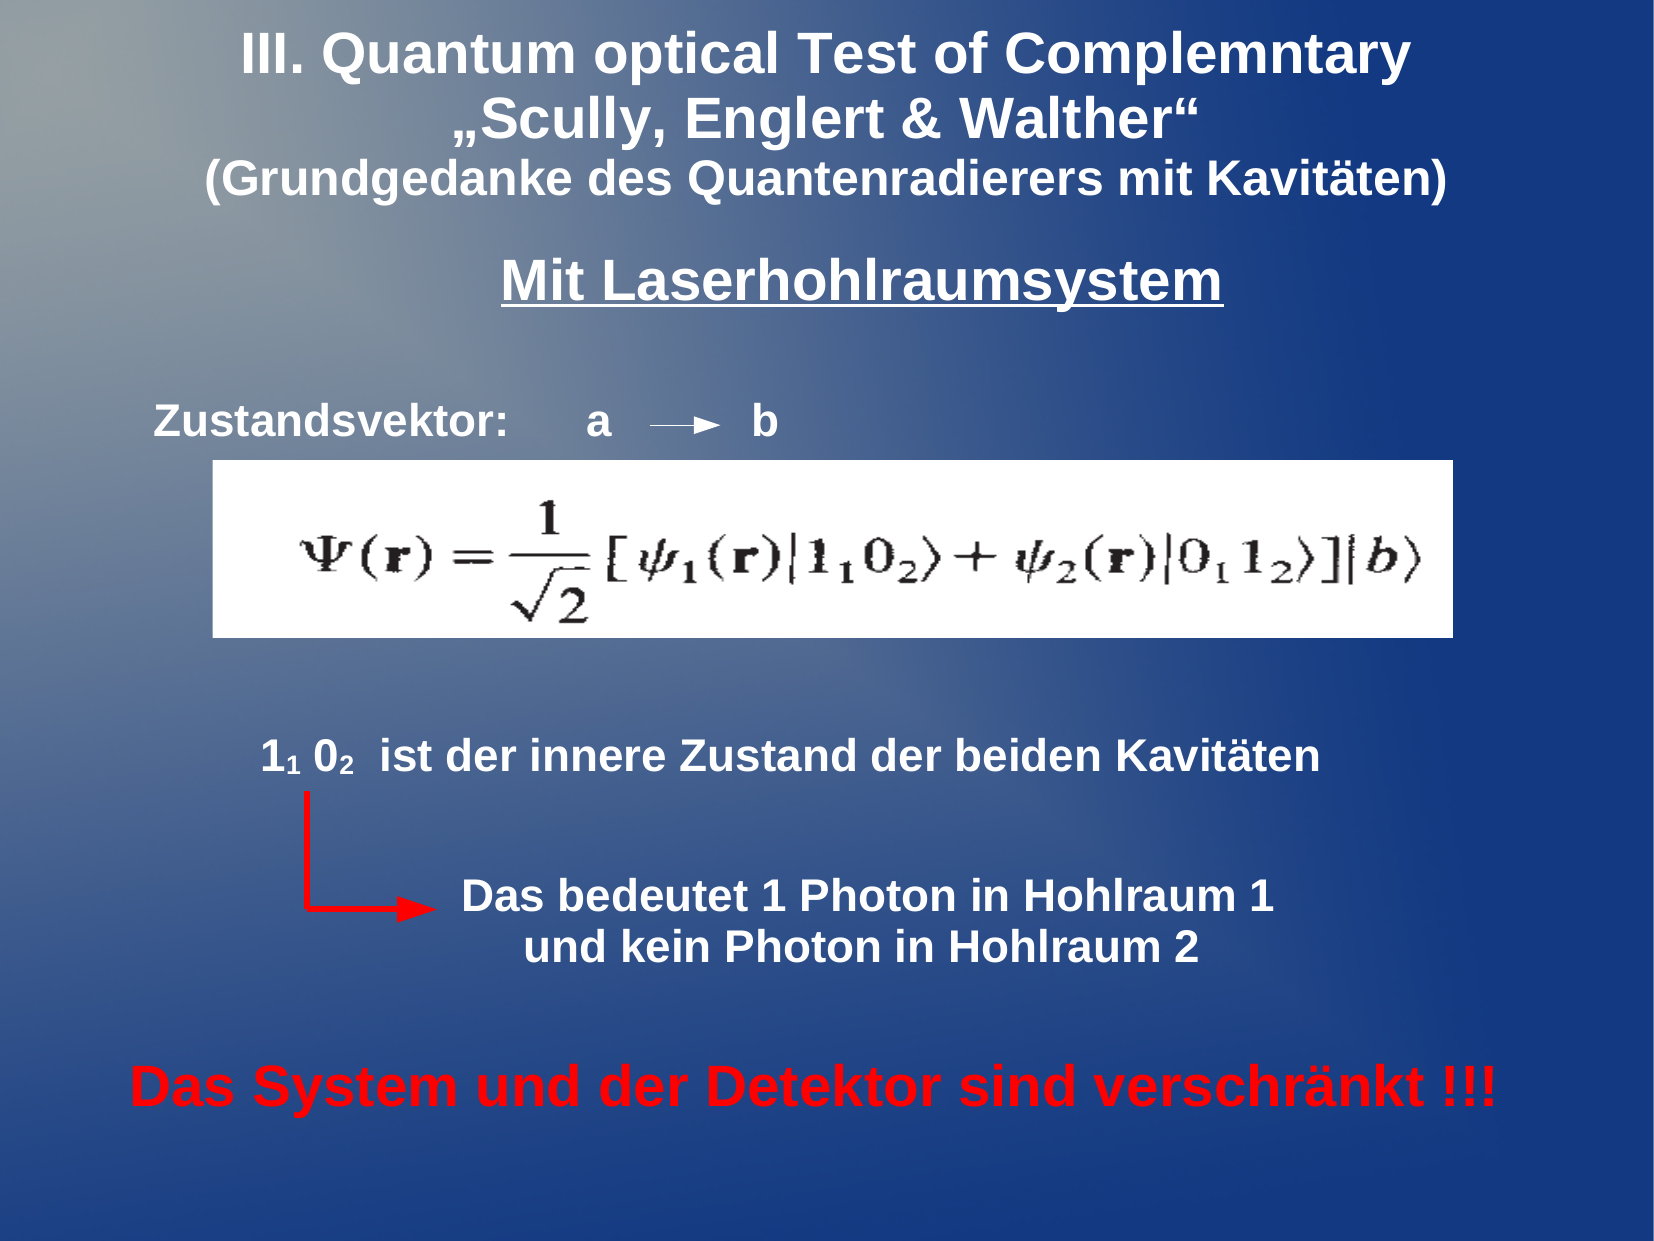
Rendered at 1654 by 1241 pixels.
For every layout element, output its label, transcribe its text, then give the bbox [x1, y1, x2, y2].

list Mit Laserhohlraumsystem Zustandsvektor: a b [82, 247, 1571, 1181]
text_box Das System und der Detektor sind verschränkt !!! [602, 1039, 1028, 1134]
title III. Quantum optical Test of Complemntary „Scully, Englert & Walther“ (Grundgedanke des Quantenradierers mit Kavitäten) [82, 20, 1571, 207]
picture [0, 0, 1654, 1241]
text_box Das bedeutet 1 Photon in Hohlraum 1 und kein Photon in Hohlraum 2 [649, 874, 1075, 969]
text_box 11 02 ist der innere Zustand der beiden Kavitäten [578, 708, 1004, 804]
